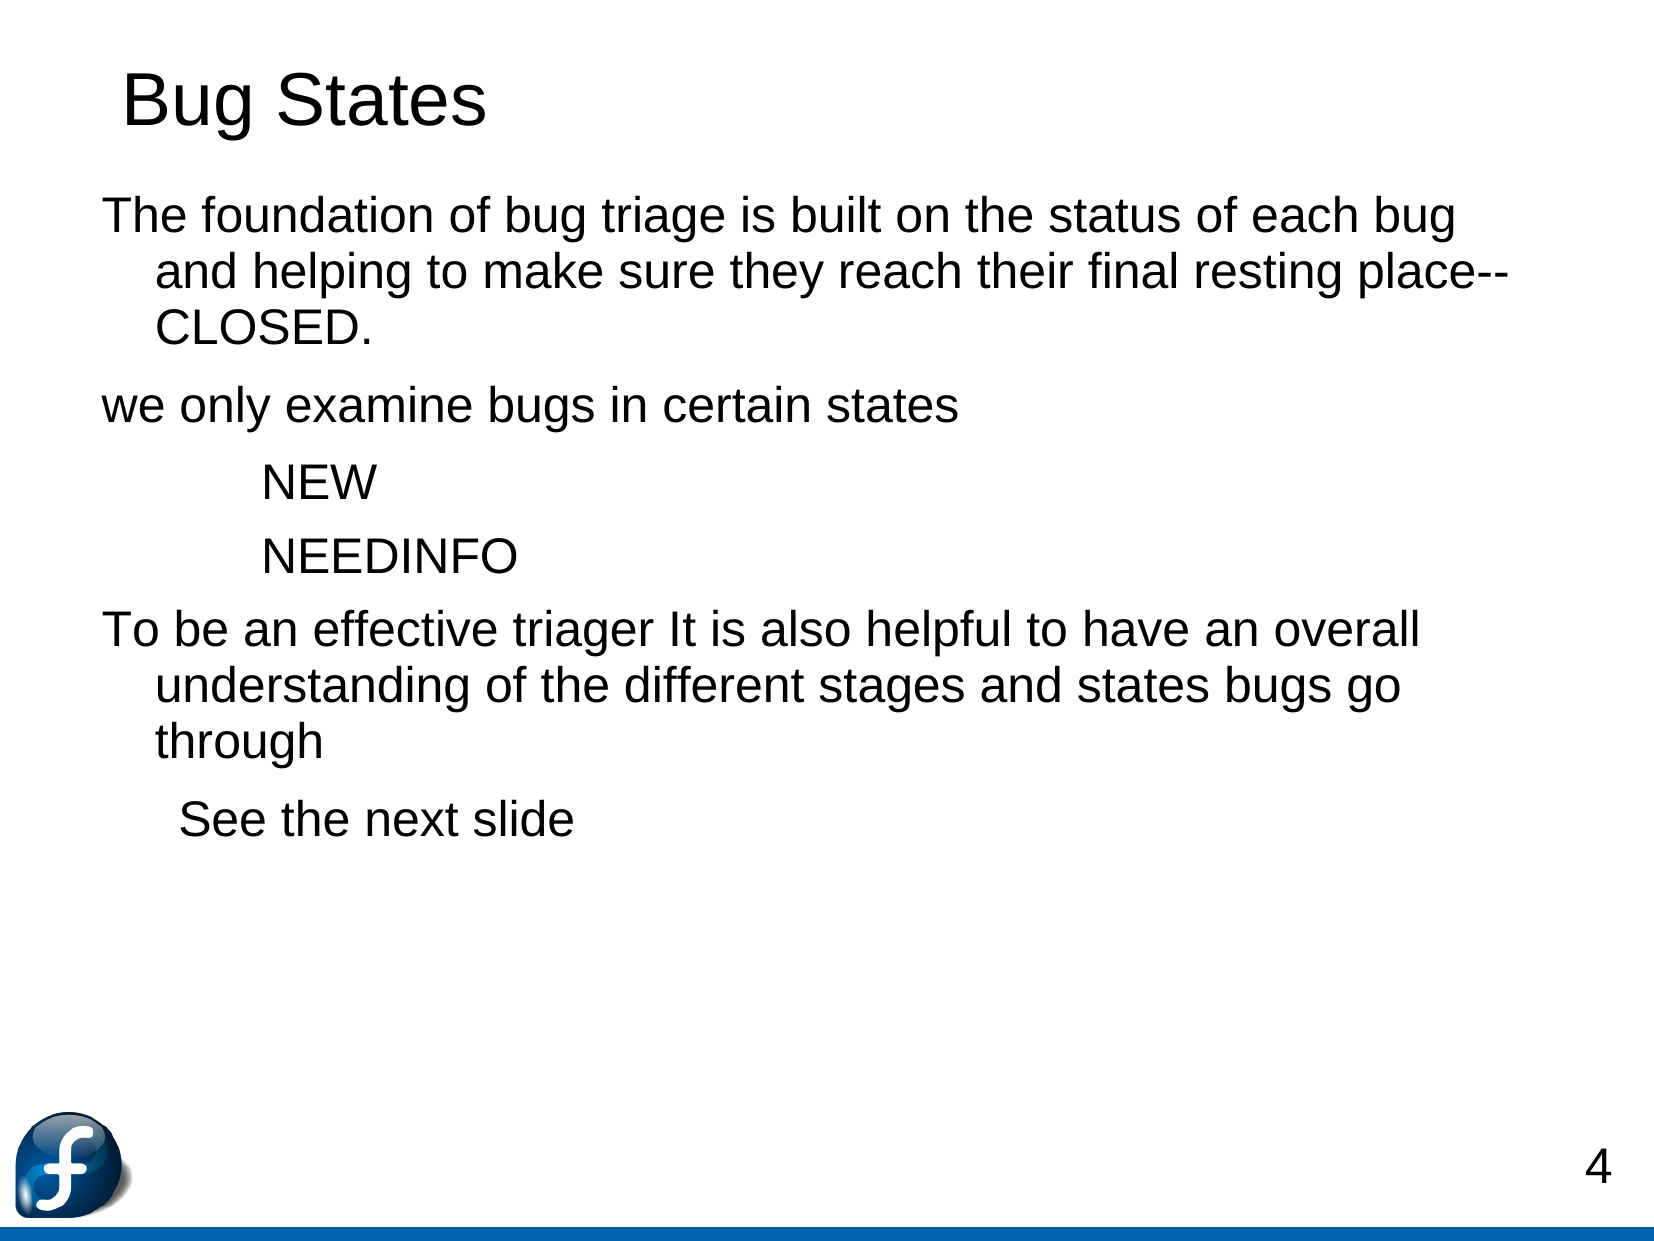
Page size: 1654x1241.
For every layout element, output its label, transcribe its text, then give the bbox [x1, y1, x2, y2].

picture [11, 1105, 133, 1227]
text_box 11 [1384, 1137, 1613, 1201]
list The foundation of bug triage is built on the status of each bug and helping to make sure they reach their final resting place--CLOSED. we only examine bugs in certain states NEW NEEDINFO To be an effective triager It is also helpful to have an overall understanding of the different stages and states bugs go through See the next slide [83, 187, 1538, 1126]
title Bug States [121, 37, 1533, 161]
